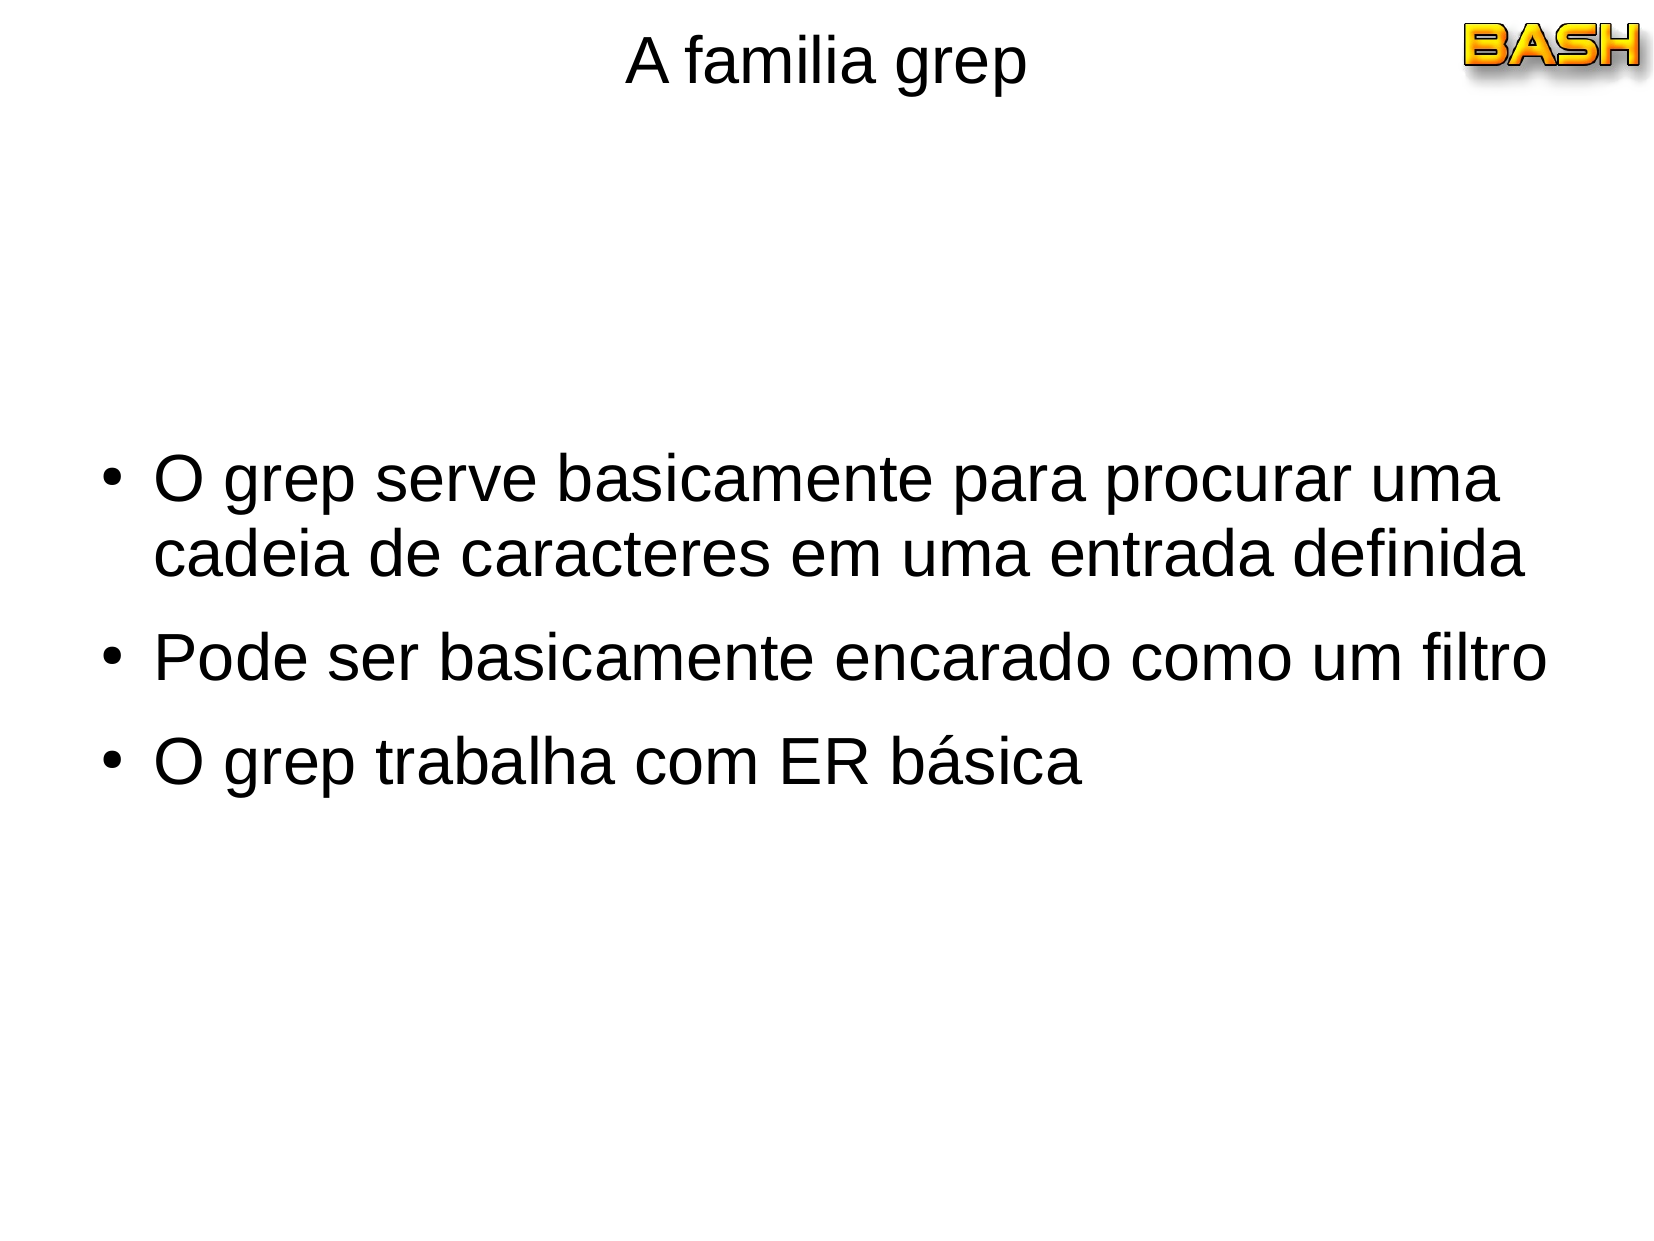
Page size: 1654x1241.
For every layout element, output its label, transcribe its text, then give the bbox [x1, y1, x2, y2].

list O grep serve basicamente para procurar uma cadeia de caracteres em uma entrada definida Pode ser basicamente encarado como um filtro O grep trabalha com ER básica [82, 441, 1571, 800]
title A familia grep [82, 22, 1571, 98]
picture [1450, 0, 1654, 96]
